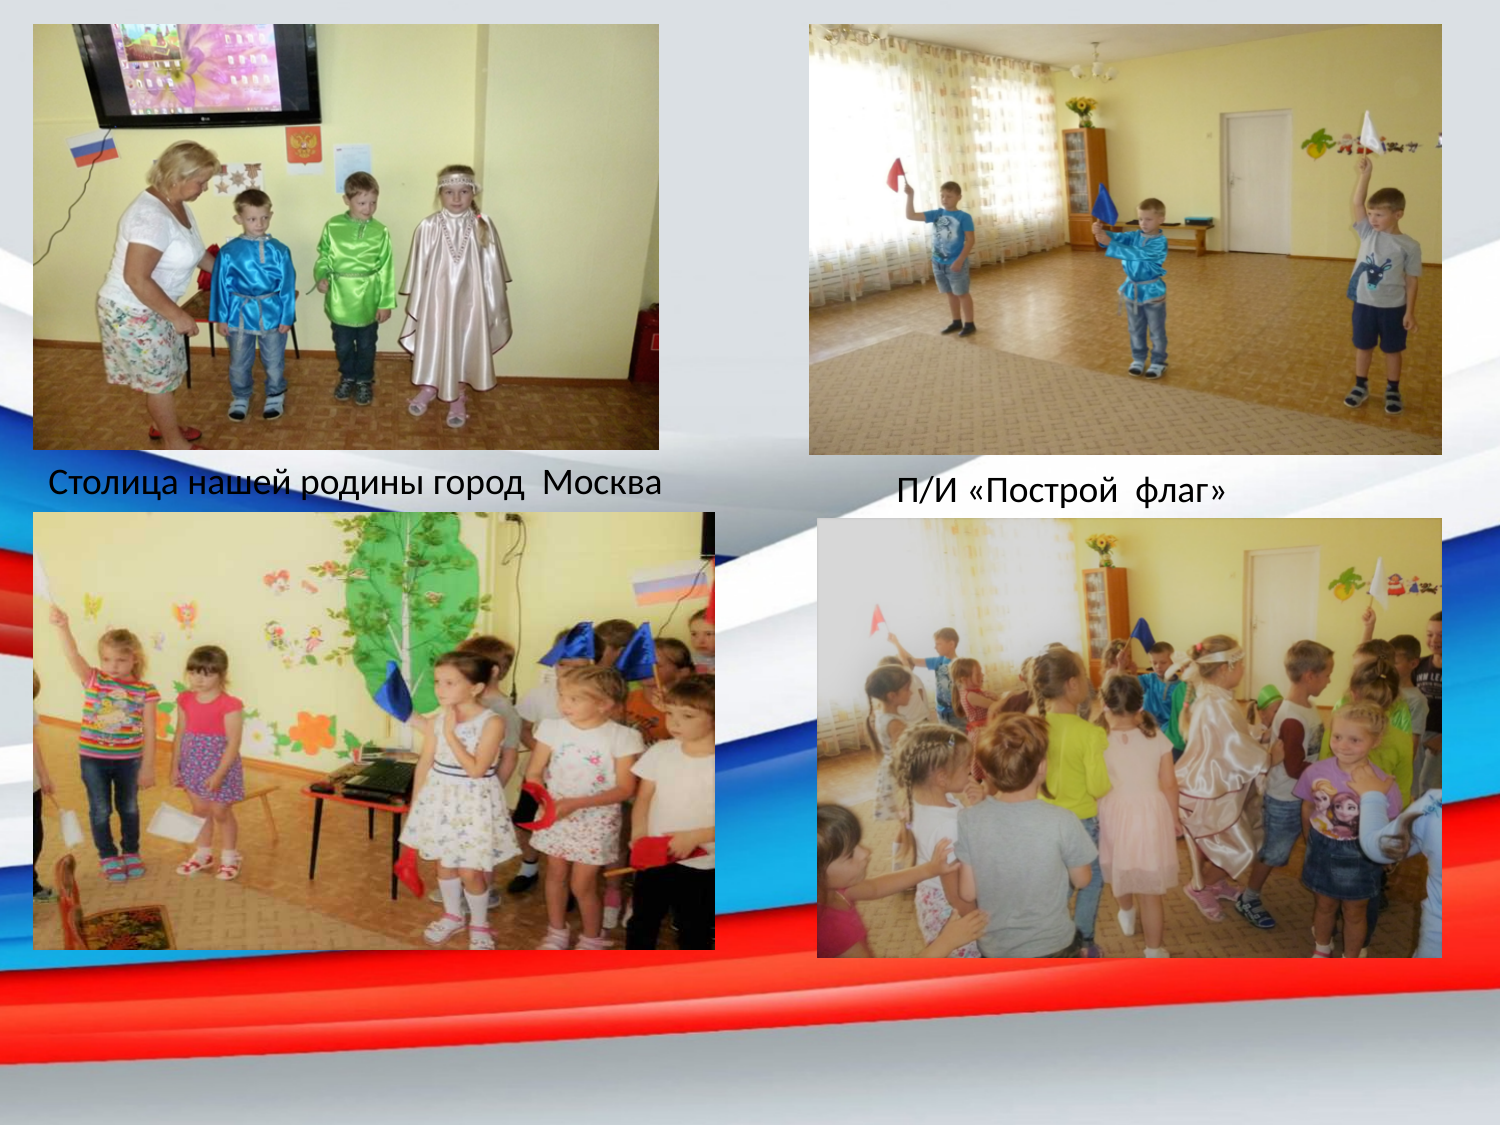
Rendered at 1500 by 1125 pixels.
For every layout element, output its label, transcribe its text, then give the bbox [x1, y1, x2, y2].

text_box П/И «Построй флаг» [881, 457, 1348, 518]
text_box Столица нашей родины город Москва [33, 449, 750, 510]
picture [0, 0, 1500, 1125]
